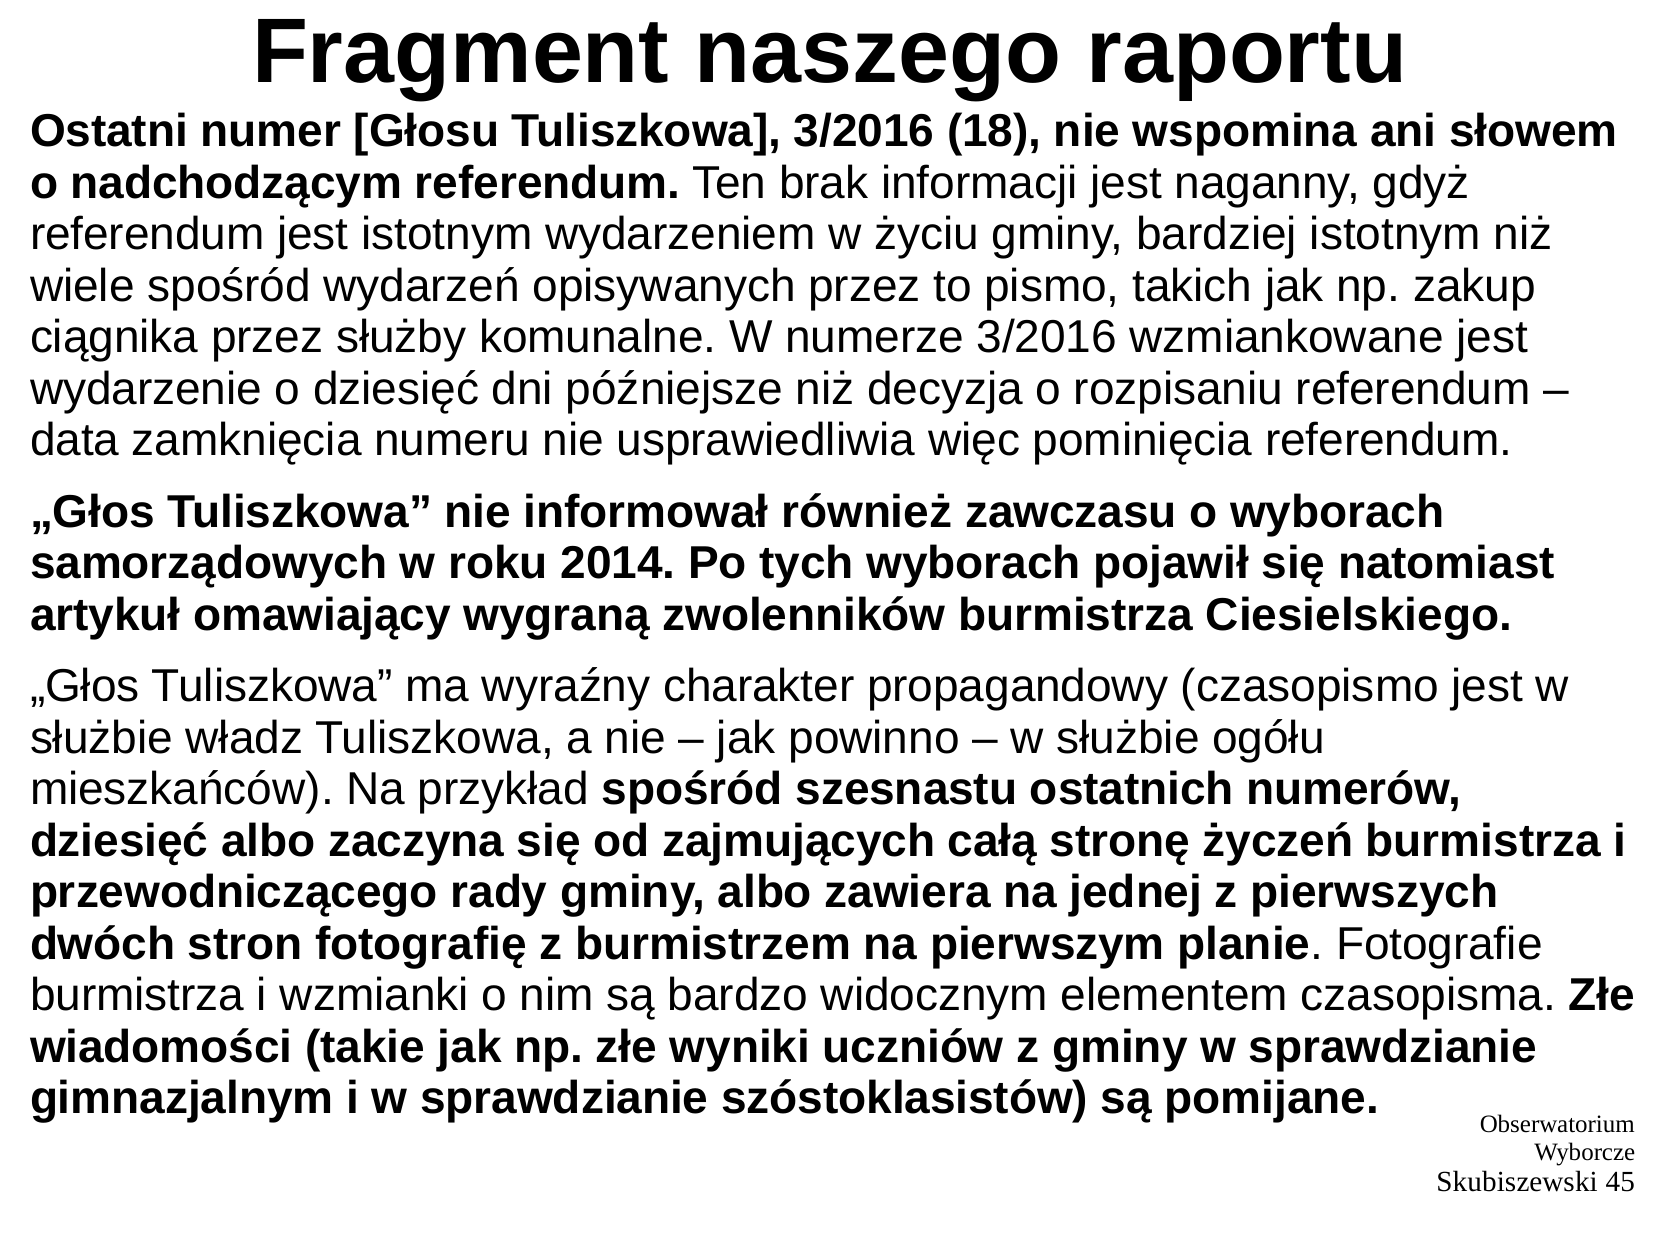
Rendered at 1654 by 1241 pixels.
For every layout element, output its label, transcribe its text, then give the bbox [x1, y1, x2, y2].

title Fragment naszego raportu [86, 0, 1575, 105]
list Ostatni numer [Głosu Tuliszkowa], 3/2016 (18), nie wspomina ani słowem o nadchodzącym referendum. Ten brak informacji jest naganny, gdyż referendum jest istotnym wydarzeniem w życiu gminy, bardziej istotnym niż wiele spośród wydarzeń opisywanych przez to pismo, takich jak np. zakup ciągnika przez służby komunalne. W numerze 3/2016 wzmiankowane jest wydarzenie o dziesięć dni późniejsze niż decyzja o rozpisaniu referendum – data zamknięcia numeru nie usprawiedliwia więc pominięcia referendum. „Głos Tuliszkowa” nie informował również zawczasu o wyborach samorządowych w roku 2014. Po tych wyborach pojawił się natomiast artykuł omawiający wygraną zwolenników burmistrza Ciesielskiego. „Głos Tuliszkowa” ma wyraźny charakter propagandowy (czasopismo jest w służbie władz Tuliszkowa, a nie – jak powinno – w służbie ogółu mieszkańców). Na przykład spośród szesnastu ostatnich numerów, dziesięć albo zaczyna się od zajmujących całą stronę życzeń burmistrza i przewodniczącego rady gminy, albo zawiera na jednej z pierwszych dwóch stron fotografię z burmistrzem na pierwszym planie. Fotografie burmistrza i wzmianki o nim są bardzo widocznym elementem czasopisma. Złe wiadomości (takie jak np. złe wyniki uczniów z gminy w sprawdzianie gimnazjalnym i w sprawdzianie szóstoklasistów) są pomijane. [30, 105, 1636, 1231]
